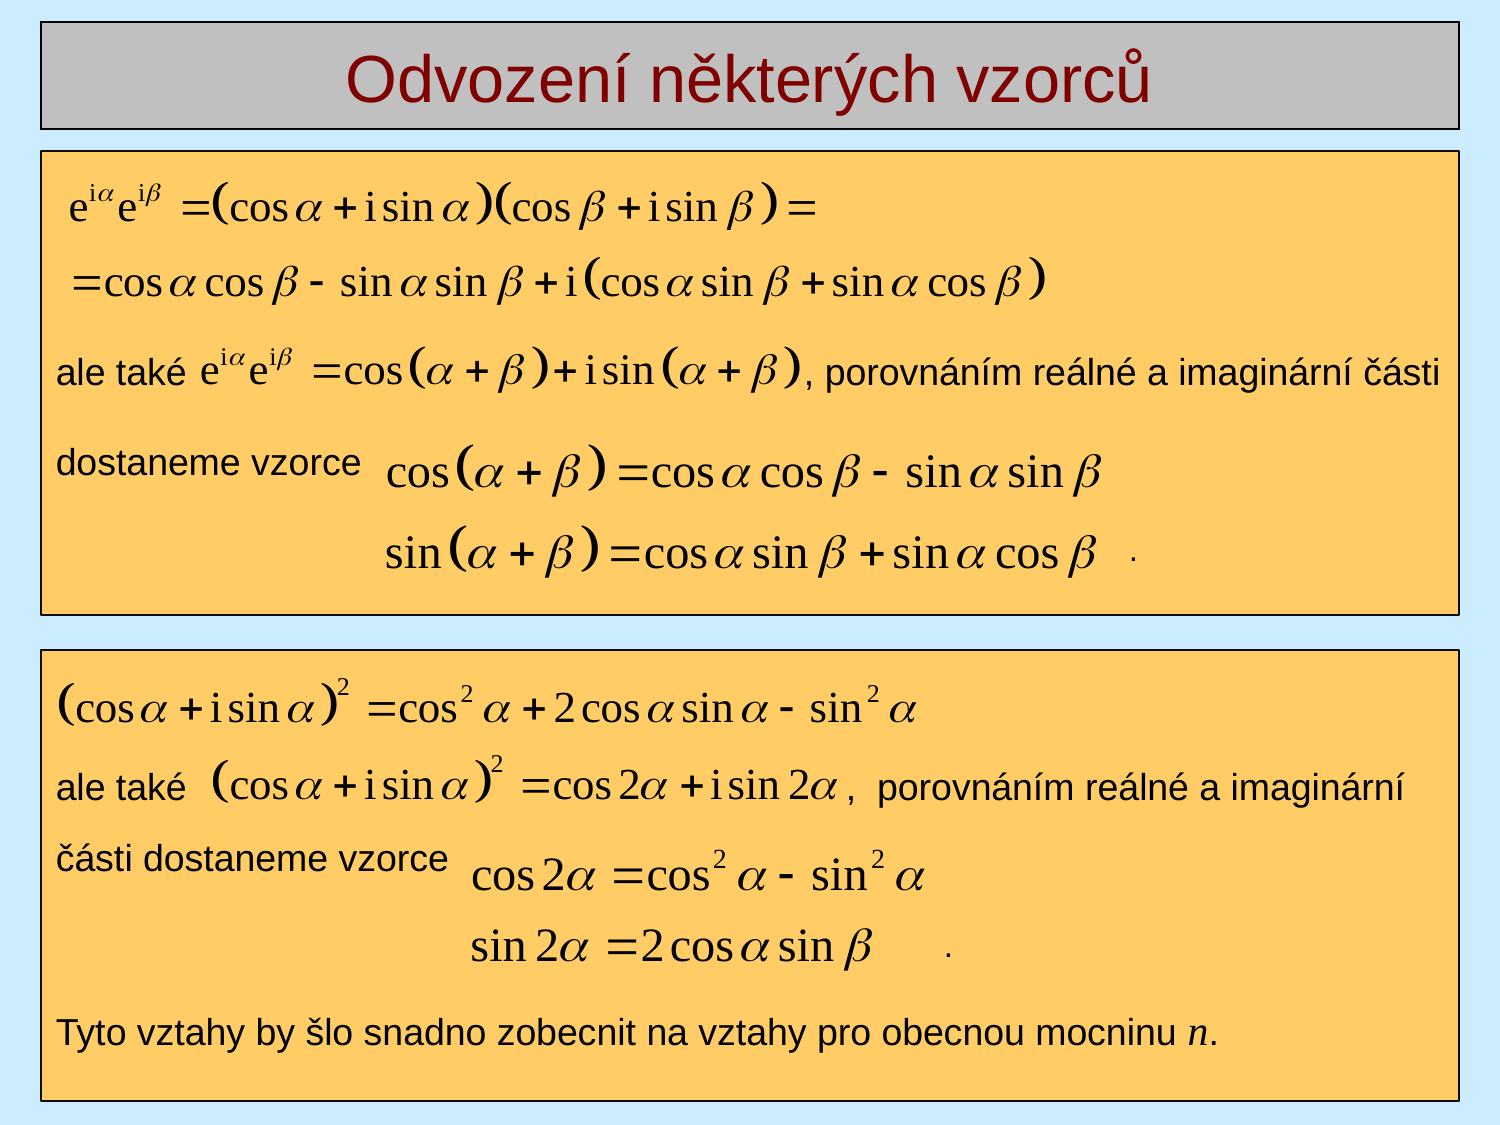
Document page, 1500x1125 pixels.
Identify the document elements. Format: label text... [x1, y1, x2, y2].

picture [464, 837, 936, 982]
picture [52, 666, 930, 826]
title Odvození některých vzorců [41, 22, 1459, 129]
text_box ale také , porovnáním reálné a imaginární části dostaneme vzorce . [41, 150, 1459, 616]
picture [62, 172, 1053, 321]
picture [379, 435, 1113, 596]
text_box ale také , porovnáním reálné a imaginární části dostaneme vzorce . Tyto vztahy by šlo snadno zobecnit na vztahy pro obecnou mocninu n. [41, 650, 1459, 1101]
picture [193, 337, 805, 411]
